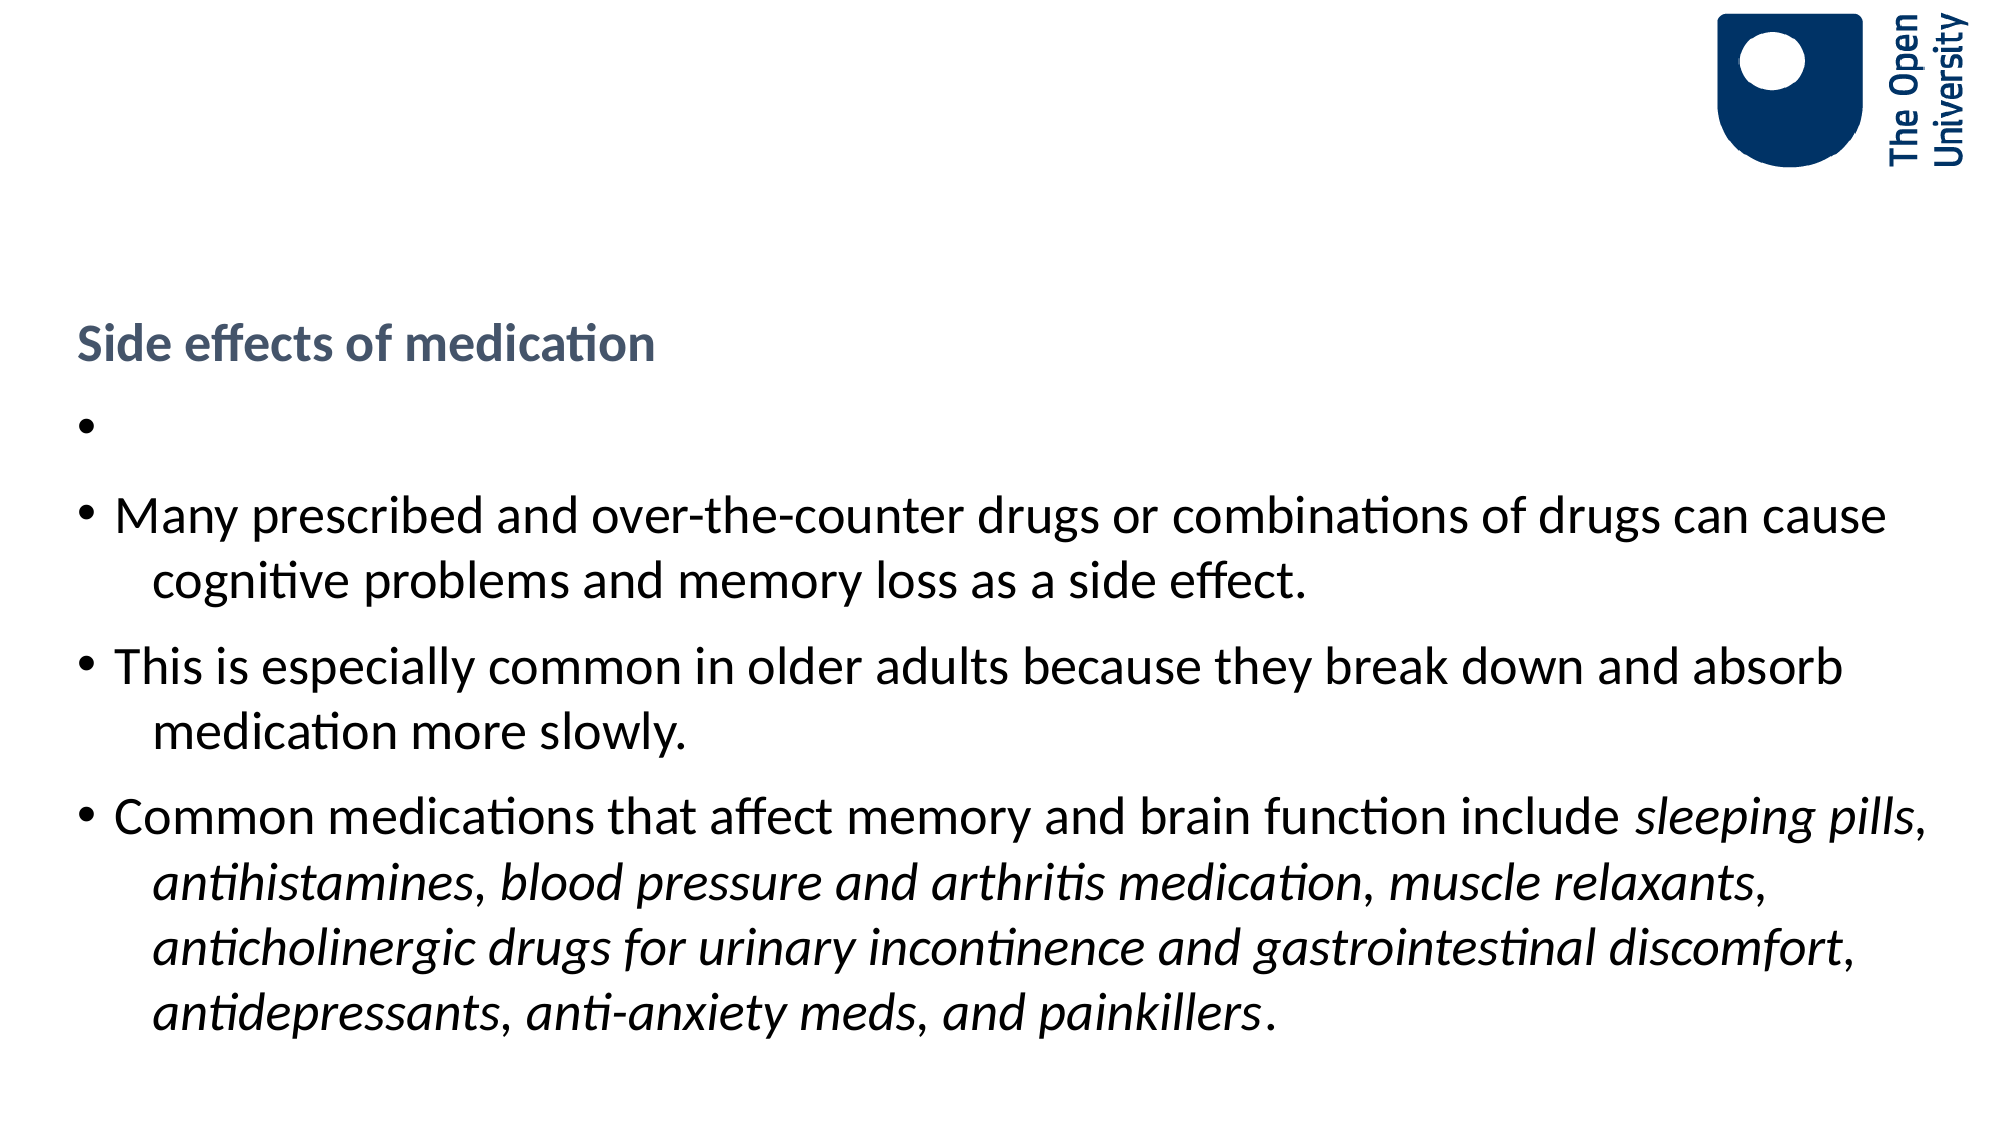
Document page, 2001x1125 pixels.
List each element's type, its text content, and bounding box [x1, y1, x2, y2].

picture [1716, 10, 1971, 170]
list Side effects of medication Many prescribed and over-the-counter drugs or combinations of drugs can cause cognitive problems and memory loss as a side effect. This is especially common in older adults because they break down and absorb medication more slowly. Common medications that affect memory and brain function include sleeping pills, antihistamines, blood pressure and arthritis medication, muscle relaxants, anticholinergic drugs for urinary incontinence and gastrointestinal discomfort, antidepressants, anti-anxiety meds, and painkillers. [62, 299, 1971, 1115]
